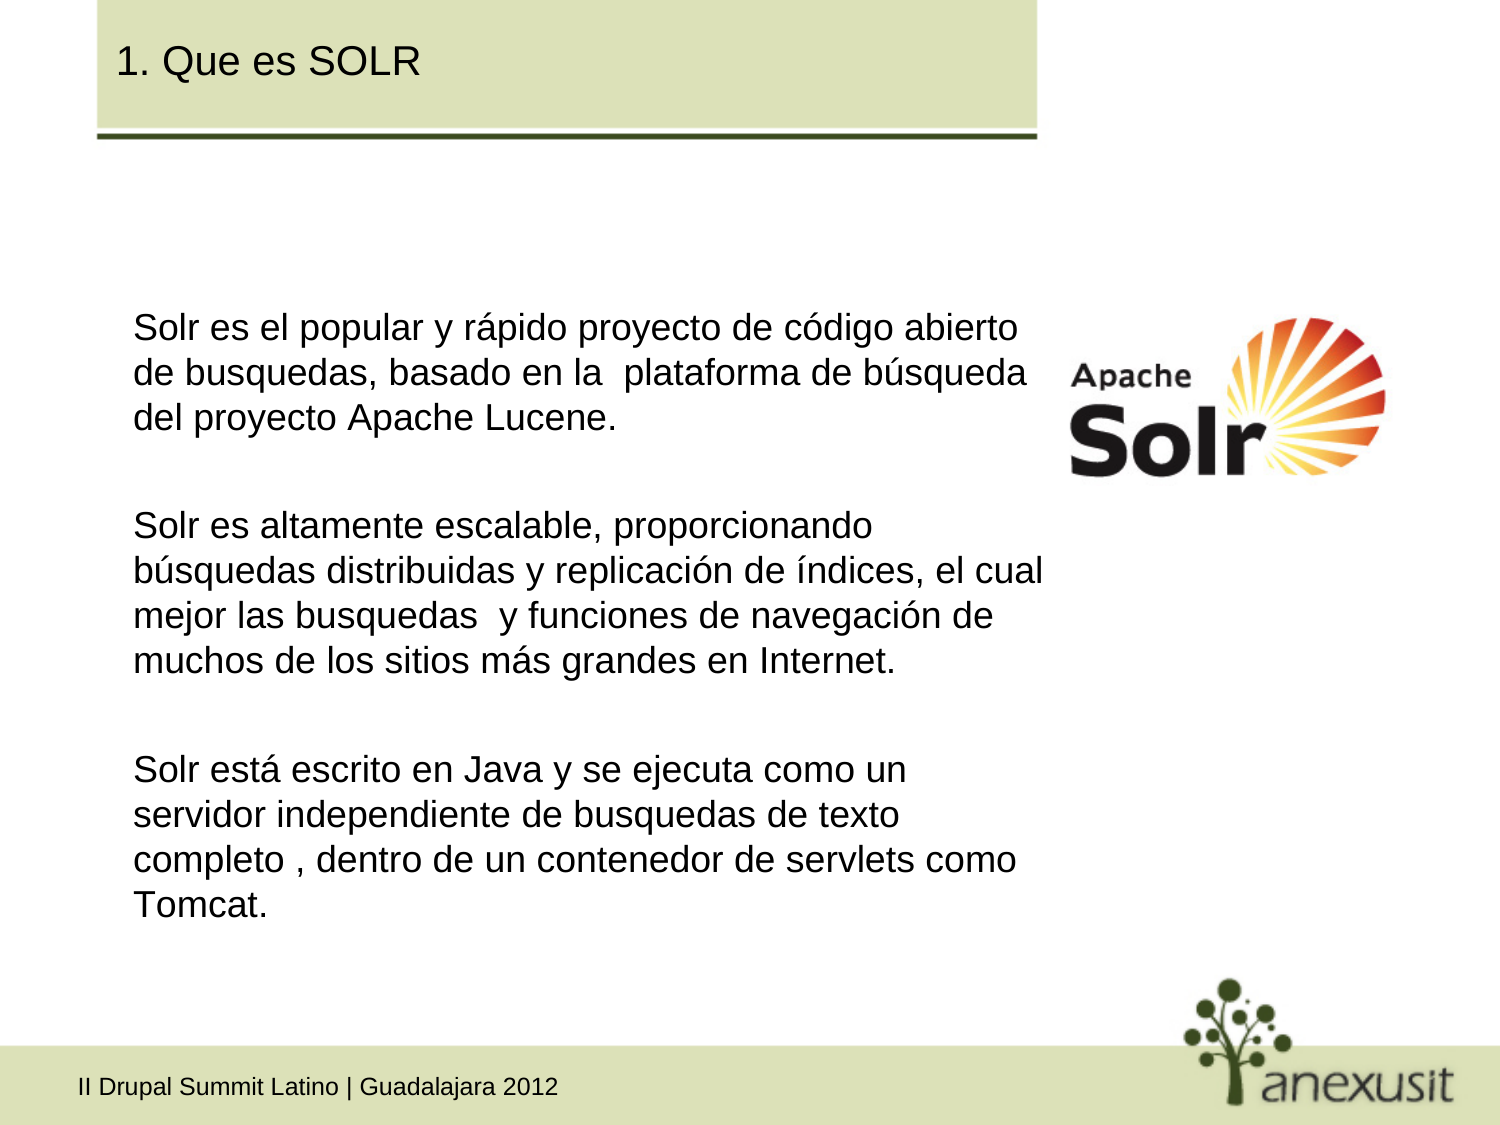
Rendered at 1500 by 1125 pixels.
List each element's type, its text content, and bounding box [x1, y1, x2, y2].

text_box II Drupal Summit Latino | Guadalajara 2012 [63, 1062, 1064, 1109]
picture [0, 0, 1500, 1125]
text_box Solr es el popular y rápido proyecto de código abierto de busquedas, basado en la plataforma de búsqueda del proyecto Apache Lucene. Solr es altamente escalable, proporcionando búsquedas distribuidas y replicación de índices, el cual mejor las busquedas y funciones de navegación de muchos de los sitios más grandes en Internet. Solr está escrito en Java y se ejecuta como un servidor independiente de busquedas de texto completo , dentro de un contenedor de servlets como Tomcat. [118, 295, 1064, 791]
text_box 1. Que es SOLR [100, 0, 827, 119]
